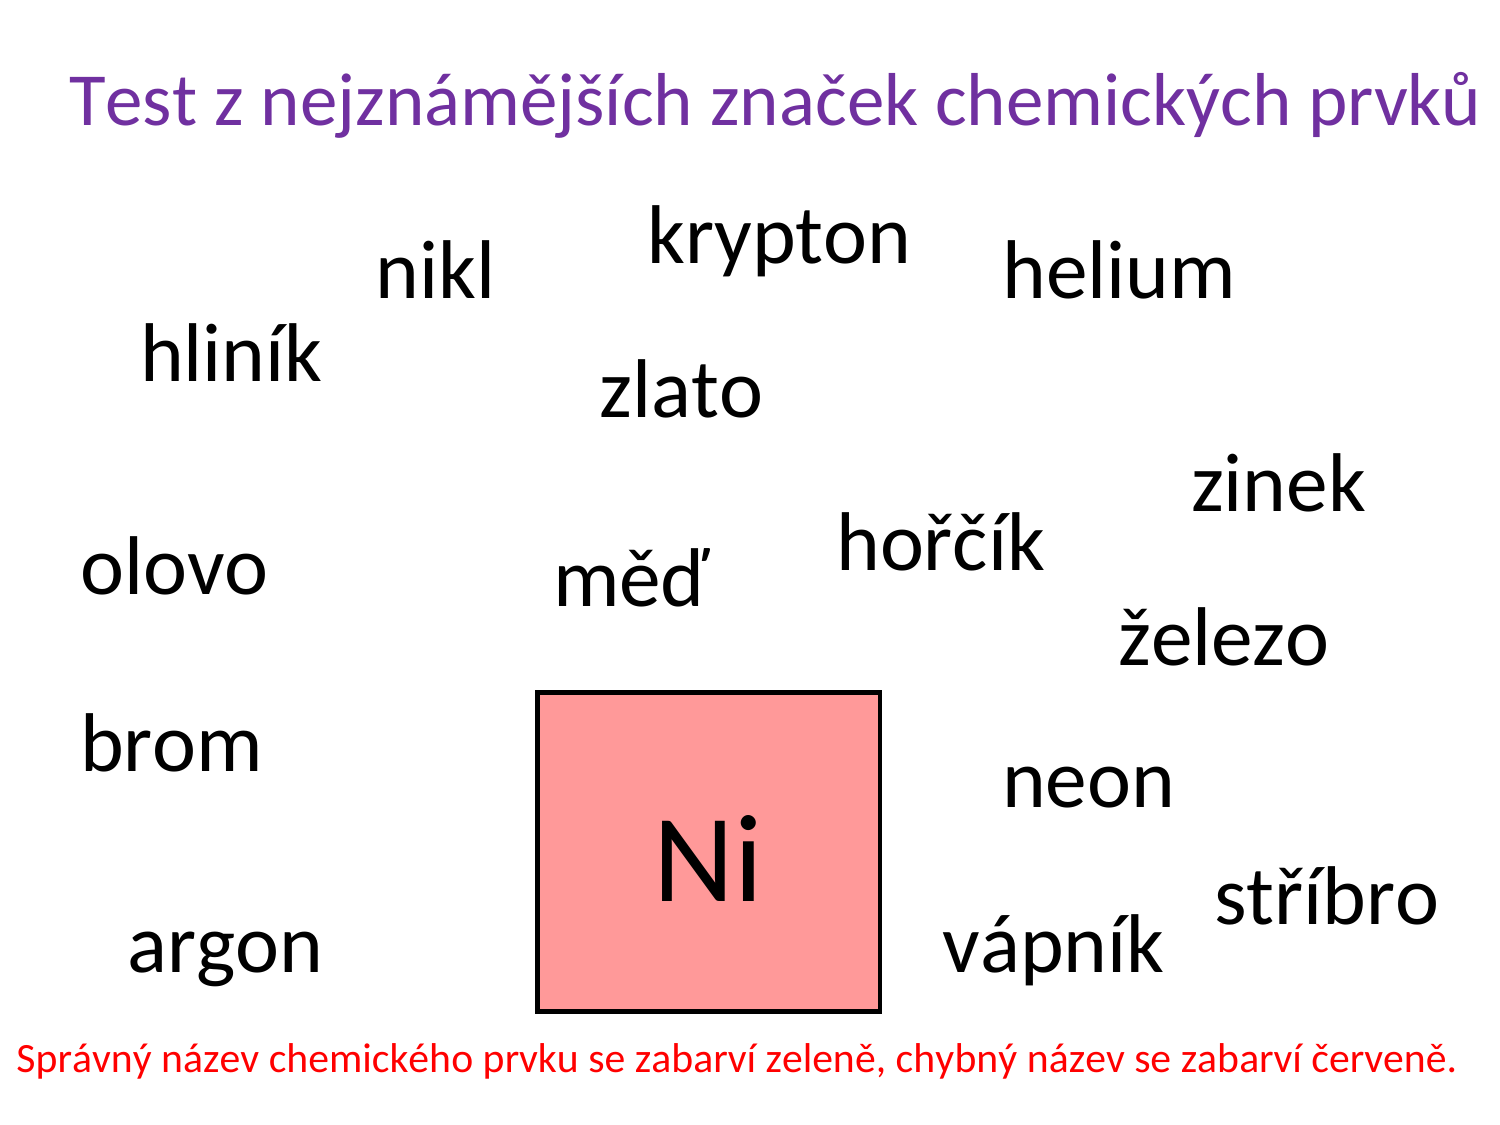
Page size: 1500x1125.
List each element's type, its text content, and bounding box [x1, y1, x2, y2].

text_box zinek [1176, 420, 1381, 537]
text_box olovo [65, 503, 284, 619]
text_box argon [112, 881, 339, 997]
text_box Ni [537, 692, 880, 1012]
text_box železo [1103, 574, 1345, 690]
text_box krypton [633, 172, 927, 289]
text_box měď [538, 515, 724, 631]
text_box zlato [584, 326, 779, 442]
text_box nikl [361, 208, 511, 324]
text_box vápník [927, 881, 1180, 997]
text_box hořčík [821, 479, 1061, 596]
text_box hliník [125, 290, 338, 407]
text_box neon [987, 716, 1190, 832]
text_box helium [987, 208, 1251, 324]
text_box stříbro [1199, 834, 1455, 950]
text_box Test z nejznámějších značek chemických prvků [54, 42, 1498, 239]
text_box brom [65, 680, 279, 797]
text_box Správný název chemického prvku se zabarví zeleně, chybný název se zabarví červeně. [1, 1023, 1474, 1089]
